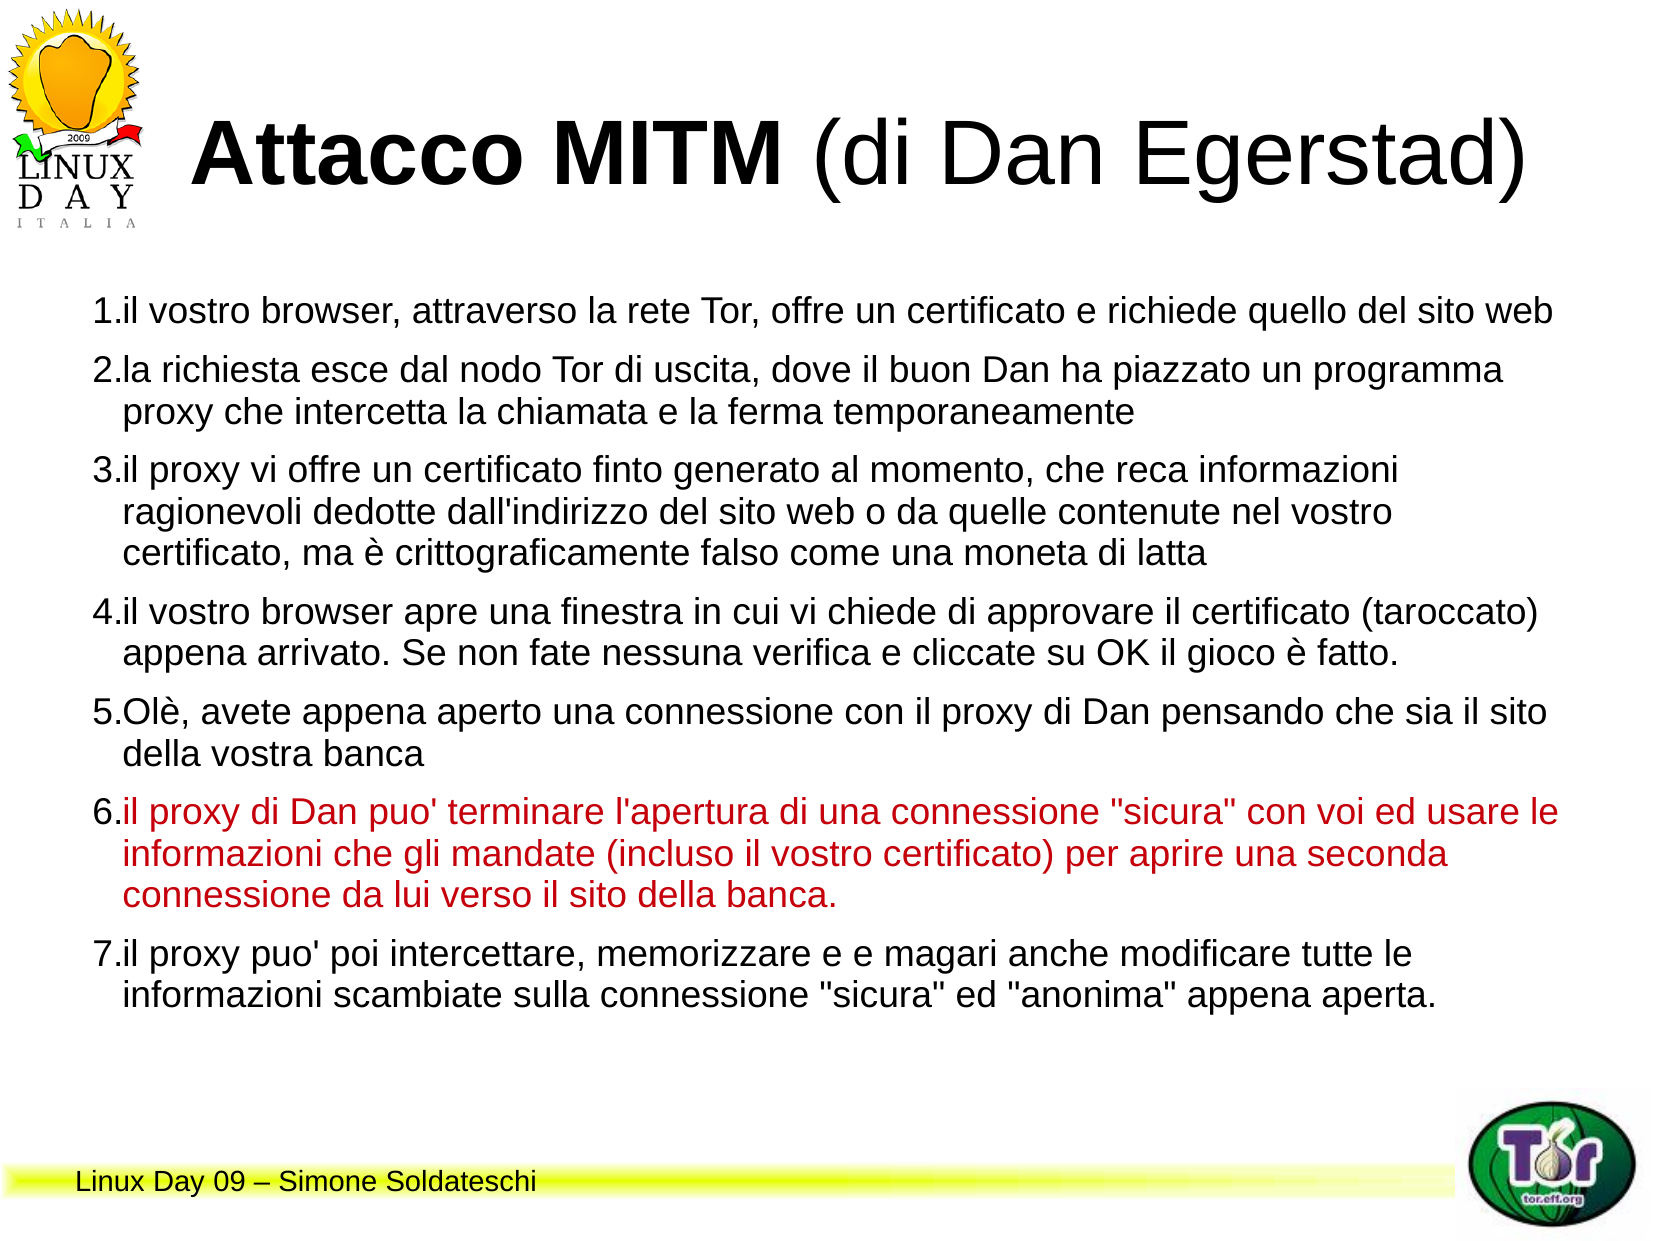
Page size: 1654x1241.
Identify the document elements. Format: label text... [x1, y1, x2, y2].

picture [1455, 1088, 1650, 1241]
picture [0, 0, 151, 235]
title Attacco MITM (di Dan Egerstad) [150, 49, 1571, 257]
list il vostro browser, attraverso la rete Tor, offre un certificato e richiede quello del sito web la richiesta esce dal nodo Tor di uscita, dove il buon Dan ha piazzato un programma proxy che intercetta la chiamata e la ferma temporaneamente il proxy vi offre un certificato finto generato al momento, che reca informazioni ragionevoli dedotte dall'indirizzo del sito web o da quelle contenute nel vostro certificato, ma è crittograficamente falso come una moneta di latta il vostro browser apre una finestra in cui vi chiede di approvare il certificato (taroccato) appena arrivato. Se non fate nessuna verifica e cliccate su OK il gioco è fatto. Olè, avete appena aperto una connessione con il proxy di Dan pensando che sia il sito della vostra banca il proxy di Dan puo' terminare l'apertura di una connessione "sicura" con voi ed usare le informazioni che gli mandate (incluso il vostro certificato) per aprire una seconda connessione da lui verso il sito della banca. il proxy puo' poi intercettare, memorizzare e e magari anche modificare tutte le informazioni scambiate sulla connessione "sicura" ed "anonima" appena aperta. [82, 290, 1571, 1109]
